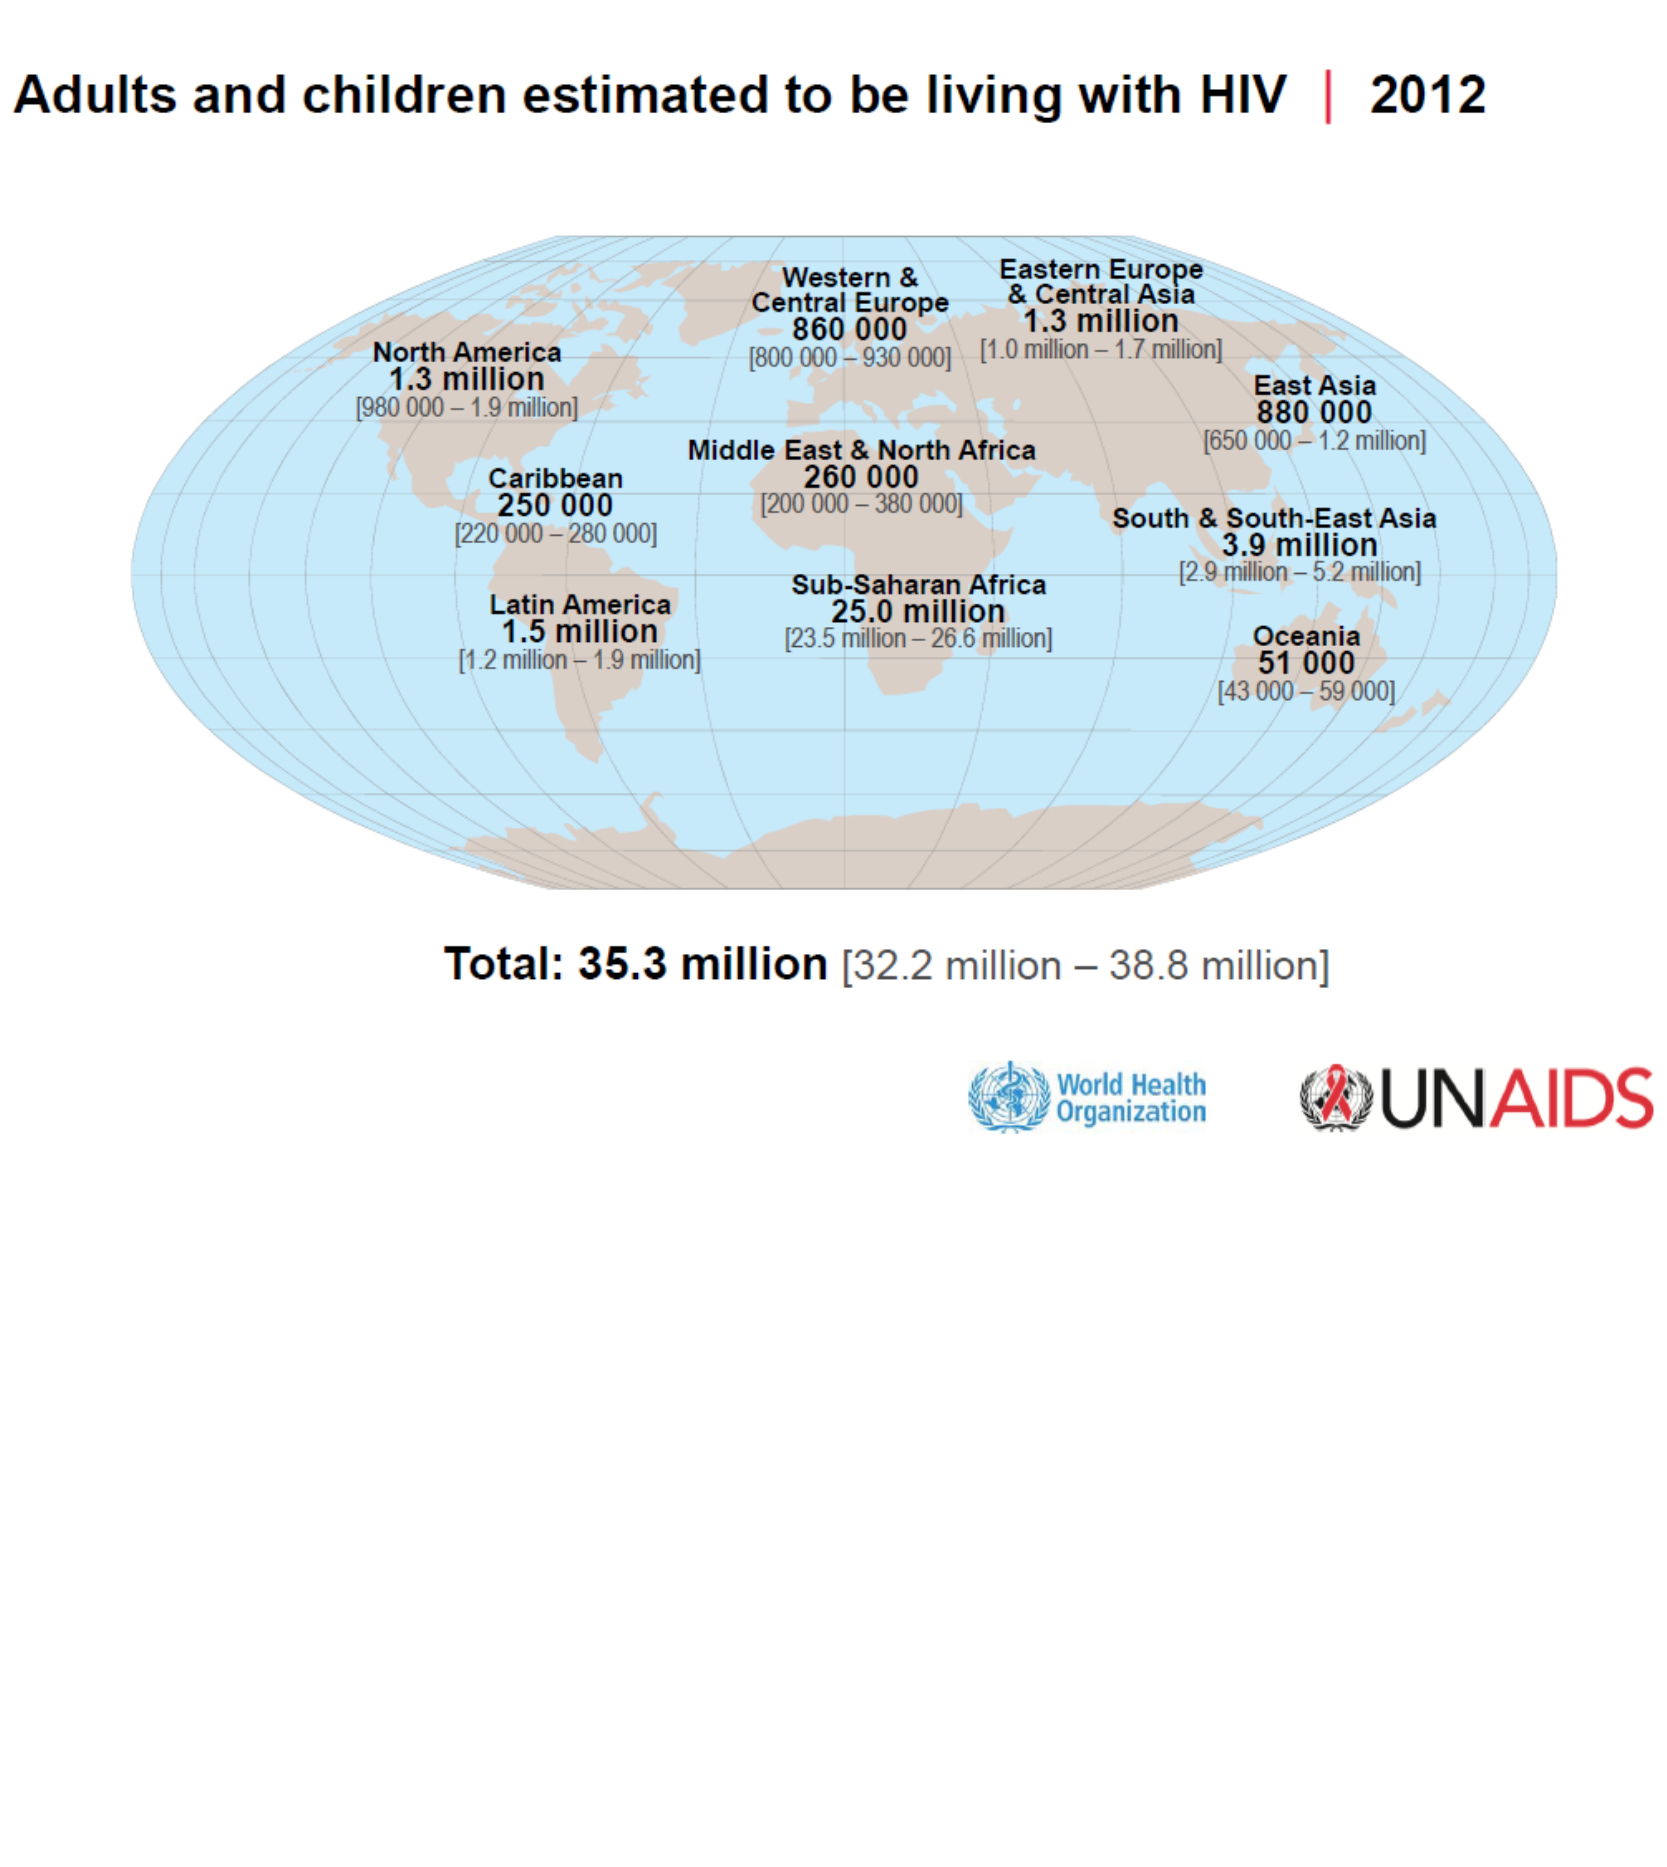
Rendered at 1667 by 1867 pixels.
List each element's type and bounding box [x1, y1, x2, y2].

picture [0, 45, 1667, 1159]
